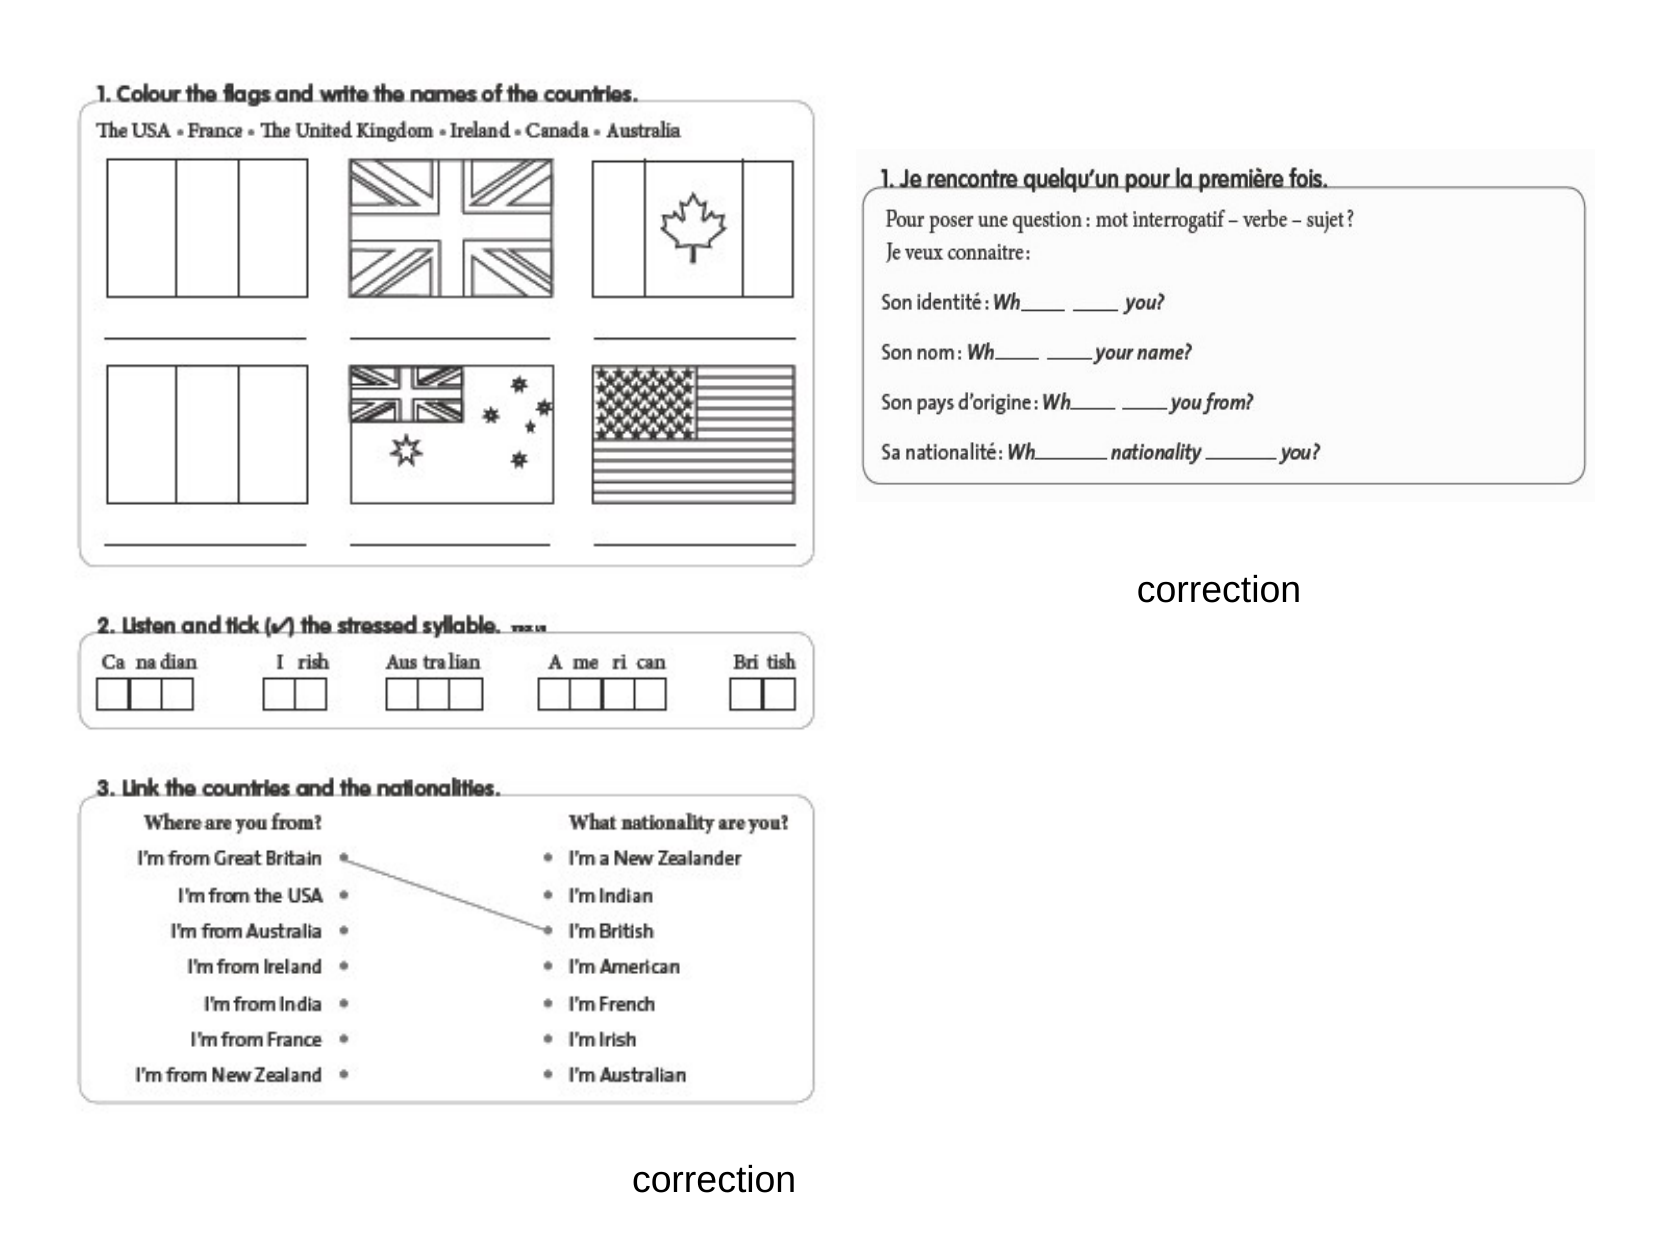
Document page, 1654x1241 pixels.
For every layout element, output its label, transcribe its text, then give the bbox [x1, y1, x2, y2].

picture [59, 63, 834, 1123]
picture [856, 149, 1595, 502]
text_box correction [617, 1151, 812, 1209]
text_box correction [1122, 561, 1316, 618]
